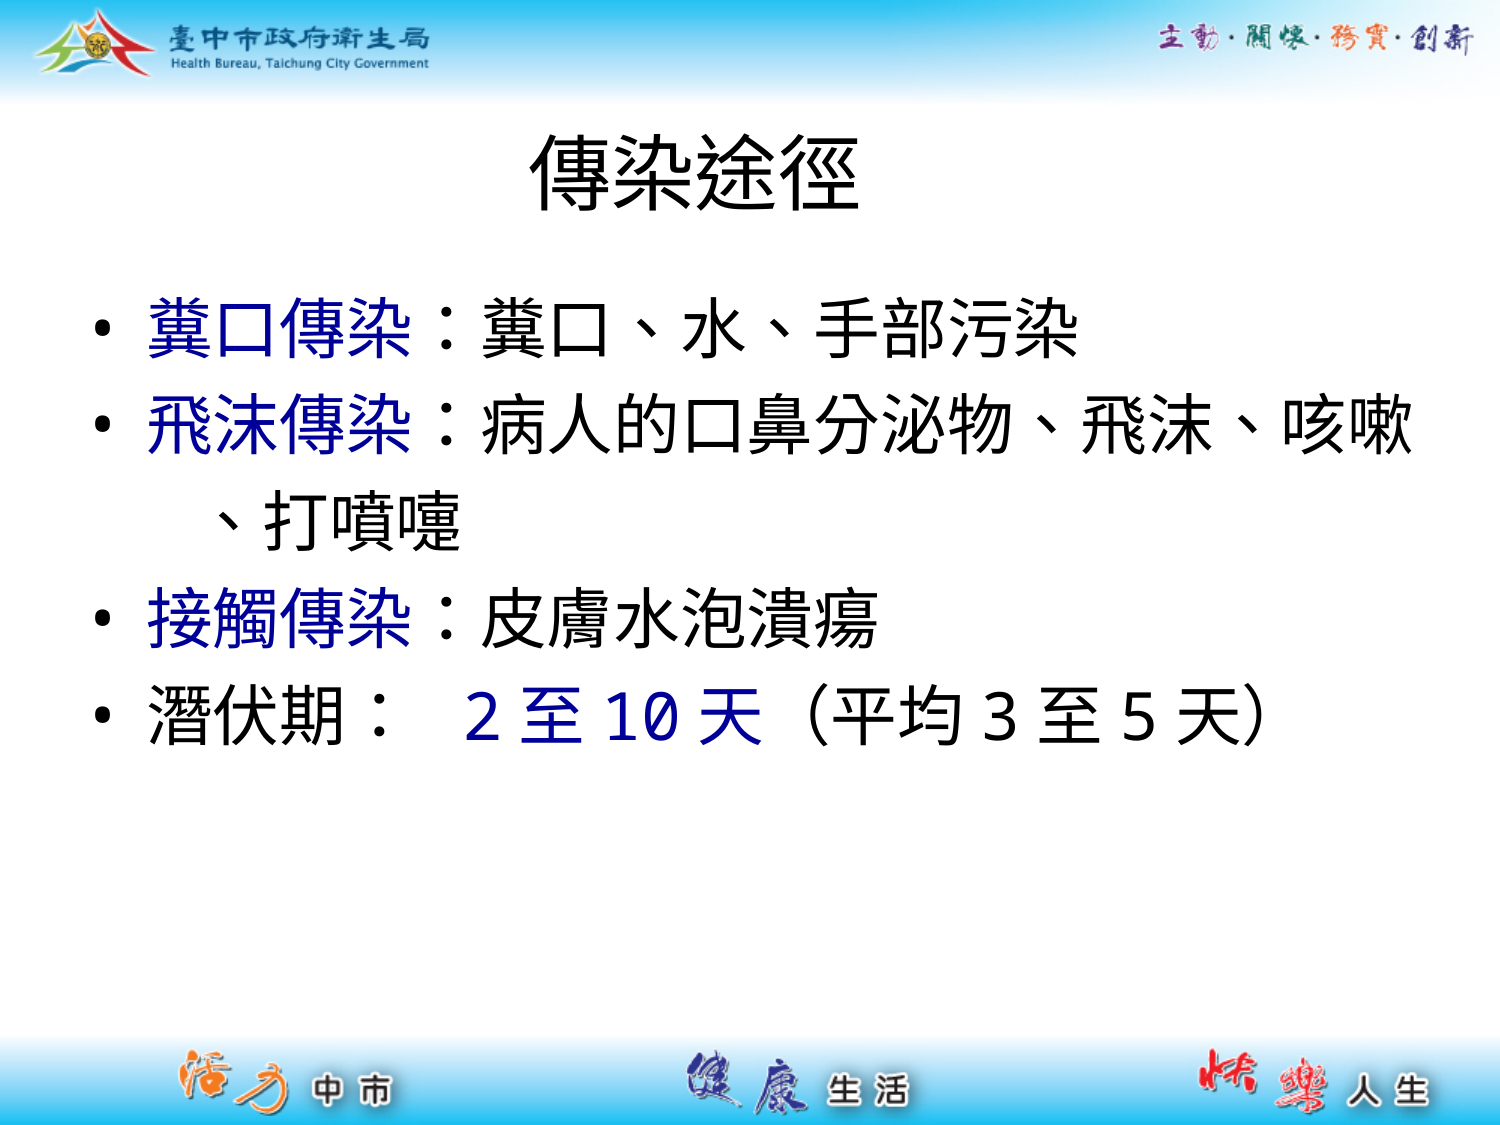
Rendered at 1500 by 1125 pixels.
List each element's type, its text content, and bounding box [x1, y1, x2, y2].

list 糞口傳染：糞口、水、手部污染 飛沫傳染：病人的口鼻分泌物、飛沫、咳嗽 、打噴嚏 接觸傳染：皮膚水泡潰瘍 潛伏期： 2至10天（平均3至5天） [75, 278, 1471, 1005]
title 傳染途徑 [76, 113, 1427, 268]
